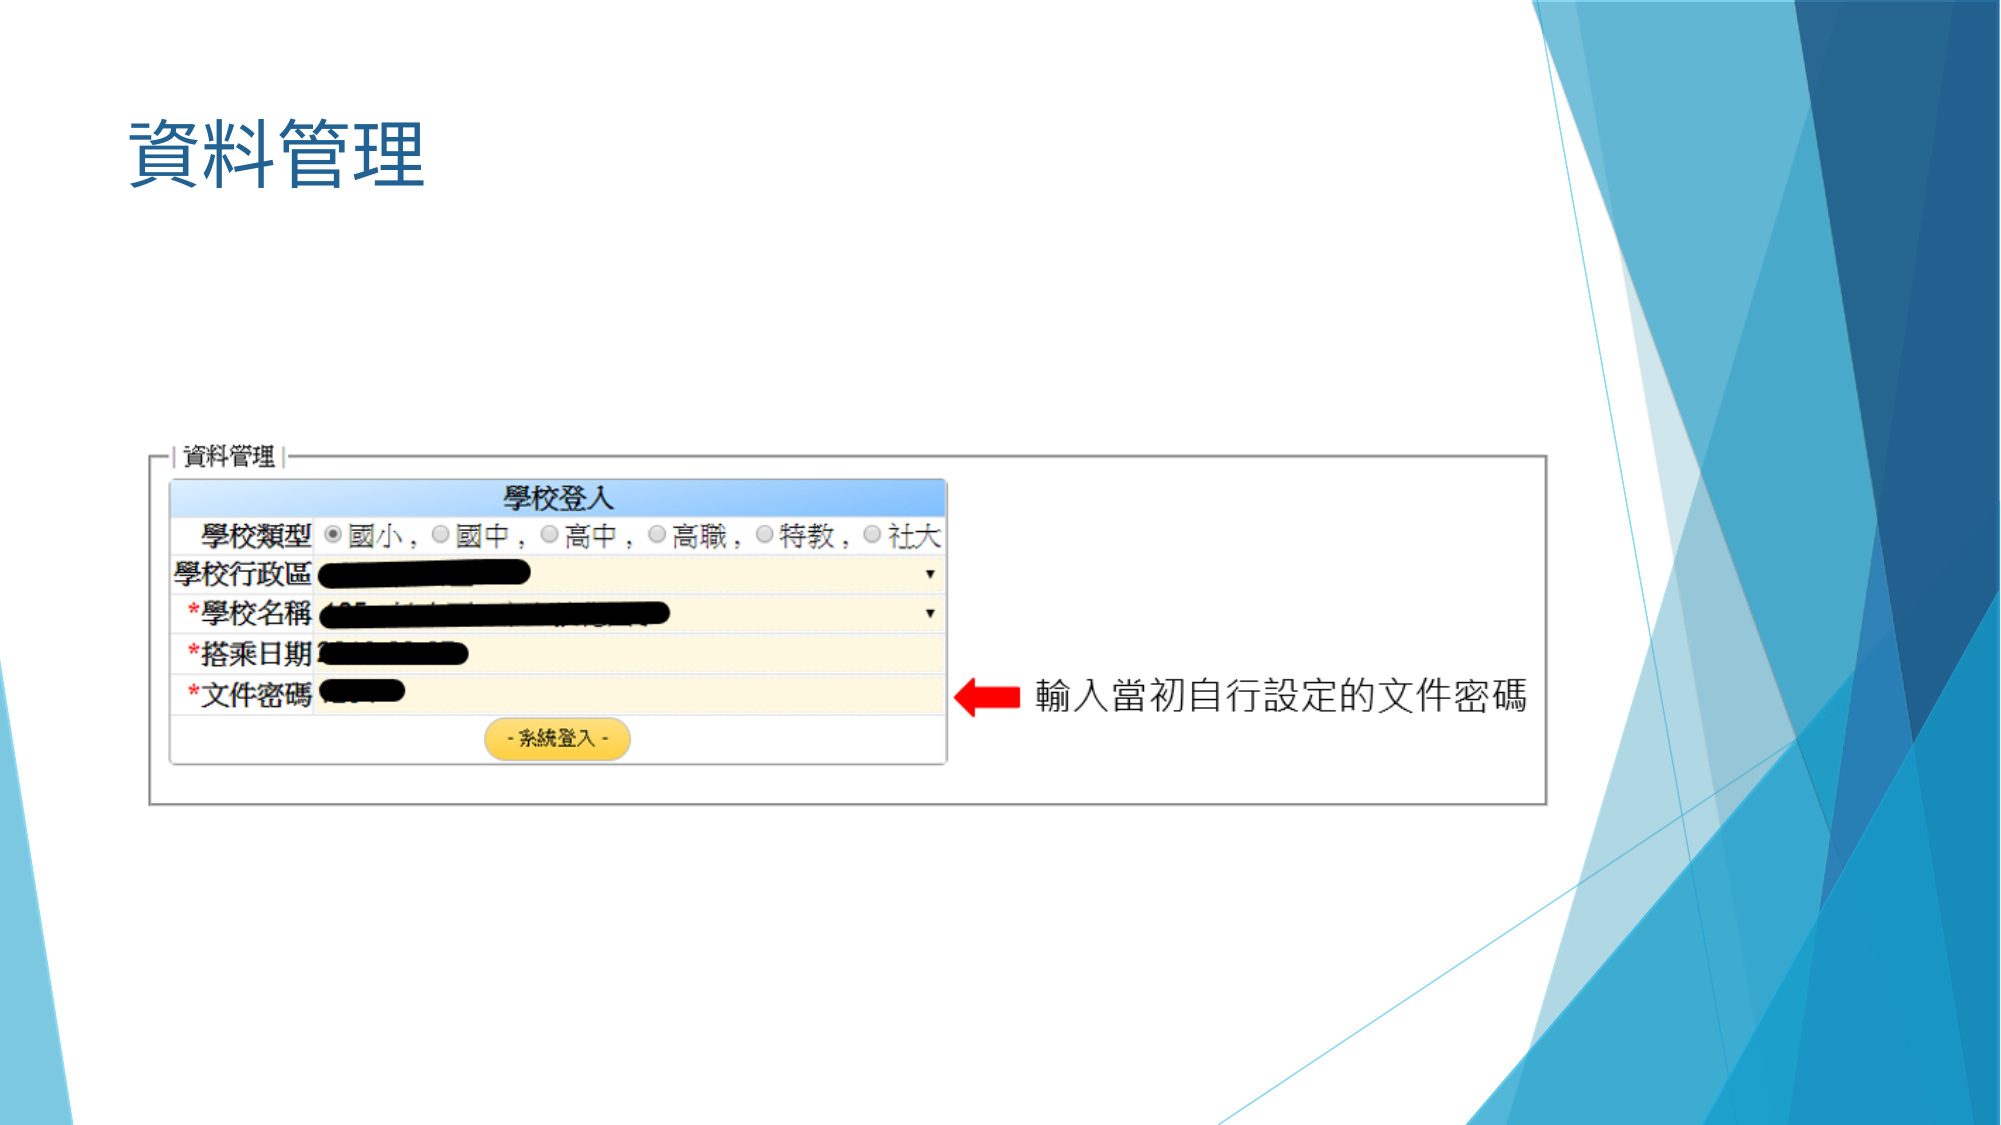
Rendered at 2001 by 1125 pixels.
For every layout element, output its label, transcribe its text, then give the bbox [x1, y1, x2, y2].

picture [136, 435, 1559, 860]
title 資料管理 [111, 99, 1522, 317]
